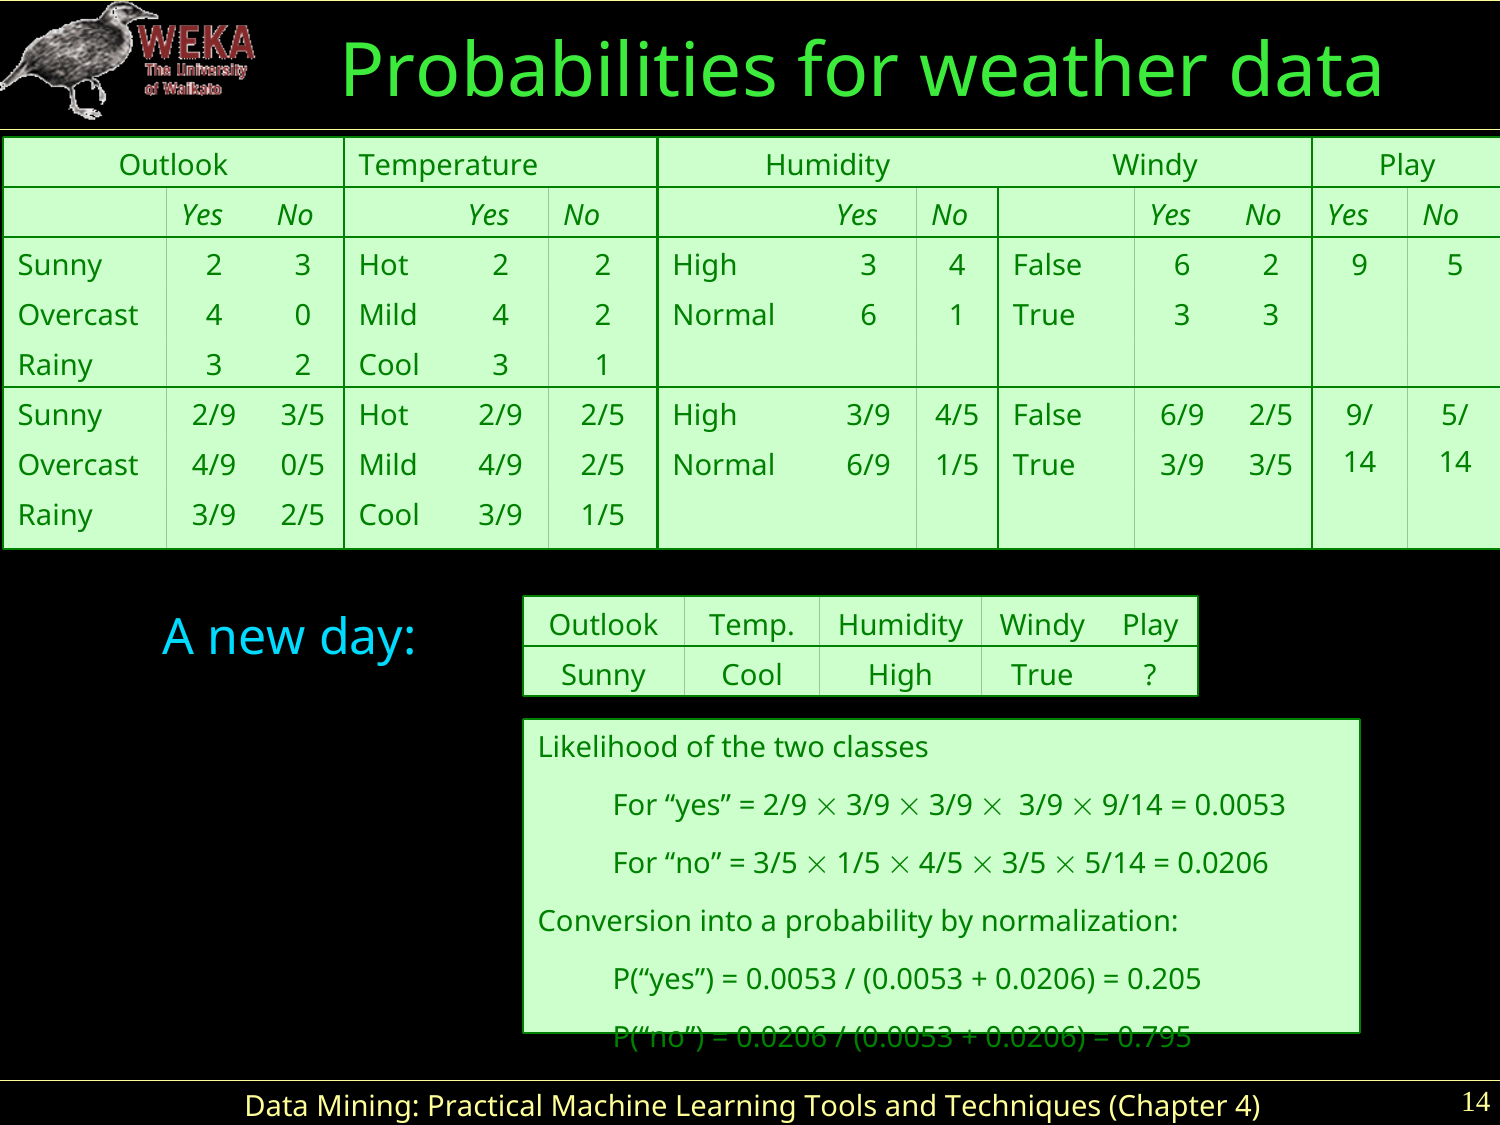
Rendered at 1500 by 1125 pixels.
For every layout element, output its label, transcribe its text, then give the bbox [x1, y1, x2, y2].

text_box No [1231, 188, 1311, 236]
text_box 3/9 [167, 487, 262, 548]
text_box Humidity [659, 148, 999, 186]
text_box No [1408, 188, 1500, 236]
text_box False [999, 388, 1135, 437]
text_box High [659, 388, 822, 437]
text_box False [999, 238, 1135, 287]
text_box 2 [549, 238, 656, 287]
text_box [659, 337, 997, 386]
text_box 6/9 [1135, 388, 1231, 437]
text_box [659, 487, 997, 548]
text_box 4 [453, 287, 549, 337]
text_box No [917, 188, 997, 236]
text_box No [262, 188, 343, 236]
text_box Mild [345, 437, 453, 487]
text_box Normal [659, 287, 822, 337]
text_box [659, 188, 822, 236]
text_box [345, 188, 453, 236]
text_box High [820, 647, 982, 695]
text_box 4/9 [167, 437, 262, 487]
text_box Windy [999, 148, 1311, 186]
text_box Play [1313, 148, 1500, 186]
text_box Yes [167, 188, 262, 236]
text_box Mild [345, 287, 453, 337]
text_box 2/9 [453, 388, 549, 437]
text_box 2 [167, 238, 262, 287]
text_box Sunny [4, 238, 167, 287]
text_box Temperature [345, 148, 656, 186]
text_box 2/5 [549, 388, 656, 437]
text_box 3 [1135, 287, 1231, 337]
text_box 6/9 [822, 437, 917, 487]
text_box [999, 337, 1311, 386]
text_box Rainy [4, 337, 167, 386]
text_box 3/9 [453, 487, 549, 548]
text_box 2 [549, 287, 656, 337]
text_box Play [1104, 597, 1197, 645]
text_box Sunny [4, 388, 167, 437]
text_box Rainy [4, 487, 167, 548]
text_box Yes [1313, 188, 1408, 236]
text_box 3/9 [822, 388, 917, 437]
text_box 4/5 [917, 388, 997, 437]
text_box Yes [453, 188, 549, 236]
title Probabilities for weather data [324, 0, 1500, 148]
text_box Humidity [820, 597, 982, 645]
text_box 1/5 [549, 487, 656, 548]
text_box 9 [1313, 238, 1408, 287]
text_box 5 [1408, 238, 1500, 287]
text_box 2/9 [167, 388, 262, 437]
text_box 2/5 [549, 437, 656, 487]
text_box Outlook [623, 597, 685, 645]
text_box Cool [345, 487, 453, 548]
text_box 3 [453, 337, 549, 386]
text_box [999, 487, 1311, 548]
text_box 3 [1231, 287, 1311, 337]
text_box Hot [345, 388, 453, 437]
text_box 4 [167, 287, 262, 337]
text_box 3/5 [262, 388, 343, 437]
text_box Yes [1135, 188, 1231, 236]
text_box 2 [262, 337, 343, 386]
text_box [999, 188, 1135, 236]
text_box Sunny [524, 647, 685, 695]
text_box 1 [549, 337, 656, 386]
text_box 2 [453, 238, 549, 287]
text_box 2/5 [1231, 388, 1311, 437]
text_box Overcast [4, 287, 167, 337]
text_box True [982, 647, 1104, 695]
text_box 0 [262, 287, 343, 337]
text_box High [659, 238, 822, 287]
text_box 4 [917, 238, 997, 287]
text_box Temp. [685, 597, 820, 645]
text_box [1313, 287, 1500, 386]
text_box 3/5 [1231, 437, 1311, 487]
text_box 6 [822, 287, 917, 337]
text_box A new day: [147, 593, 623, 684]
text_box Yes [822, 188, 917, 236]
text_box 2 [1231, 238, 1311, 287]
text_box Likelihood of the two classes For “yes” = 2/9  3/9  3/9  3/9  9/14 = 0.0053 For “no” = 3/5  1/5  4/5  3/5  5/14 = 0.0206 Conversion into a probability by normalization: P(“yes”) = 0.0053 / (0.0053 + 0.0206) = 0.205 P(“no”) = 0.0206 / (0.0053 + 0.0206) = 0.795 [524, 720, 1359, 1032]
text_box Overcast [4, 437, 167, 487]
text_box 3/9 [1135, 437, 1231, 487]
text_box Normal [659, 437, 822, 487]
text_box 2/5 [262, 487, 343, 548]
text_box True [999, 437, 1135, 487]
text_box Cool [345, 337, 453, 386]
picture [0, 1, 266, 129]
text_box Cool [685, 647, 820, 695]
text_box 3 [167, 337, 262, 386]
text_box ? [1104, 647, 1197, 695]
text_box 3 [262, 238, 343, 287]
text_box [1313, 437, 1500, 548]
text_box 4/9 [453, 437, 549, 487]
text_box True [999, 287, 1135, 337]
text_box 1 [917, 287, 997, 337]
text_box 5/ 14 [1408, 388, 1500, 437]
text_box 0/5 [262, 437, 343, 487]
text_box No [549, 188, 656, 236]
text_box 9/ 14 [1313, 388, 1408, 437]
text_box 3 [822, 238, 917, 287]
text_box 1/5 [917, 437, 997, 487]
text_box Windy [982, 597, 1104, 645]
text_box [4, 188, 167, 236]
text_box Hot [345, 238, 453, 287]
text_box 6 [1135, 238, 1231, 287]
text_box Outlook [4, 138, 343, 186]
